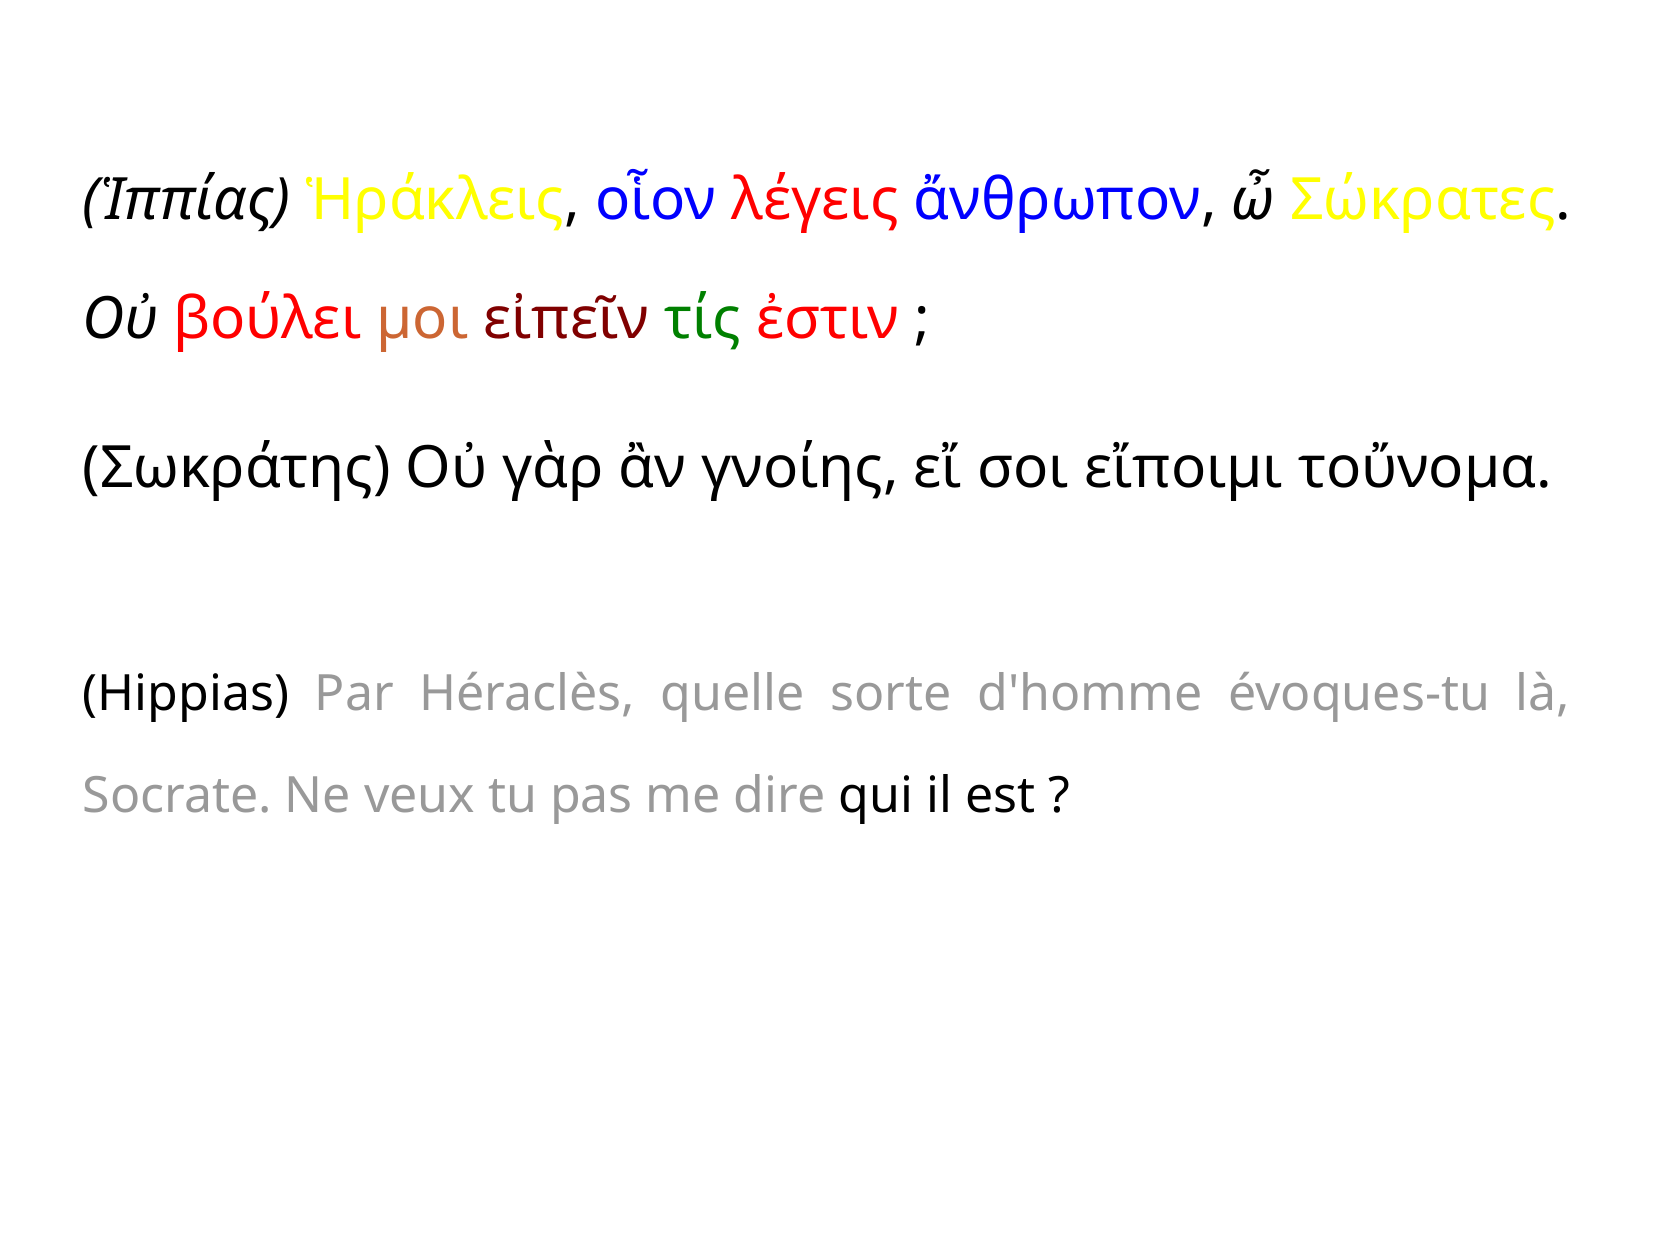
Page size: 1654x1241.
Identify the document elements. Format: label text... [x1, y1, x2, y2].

list (Ἱππίας) Ἡράκλεις, οἷον λέγεις ἄνθρωπον, ὦ Σώκρατες. Οὐ βούλει μοι εἰπεῖν τίς ἐστιν ; (Σωκράτης) Οὐ γὰρ ἂν γνοίης, εἴ σοι εἴποιμι τοὔνομα. (Hippias) Par Héraclès, quelle sorte d'homme évoques-tu là, Socrate. Ne veux tu pas me dire qui il est ? [82, 118, 1571, 1184]
